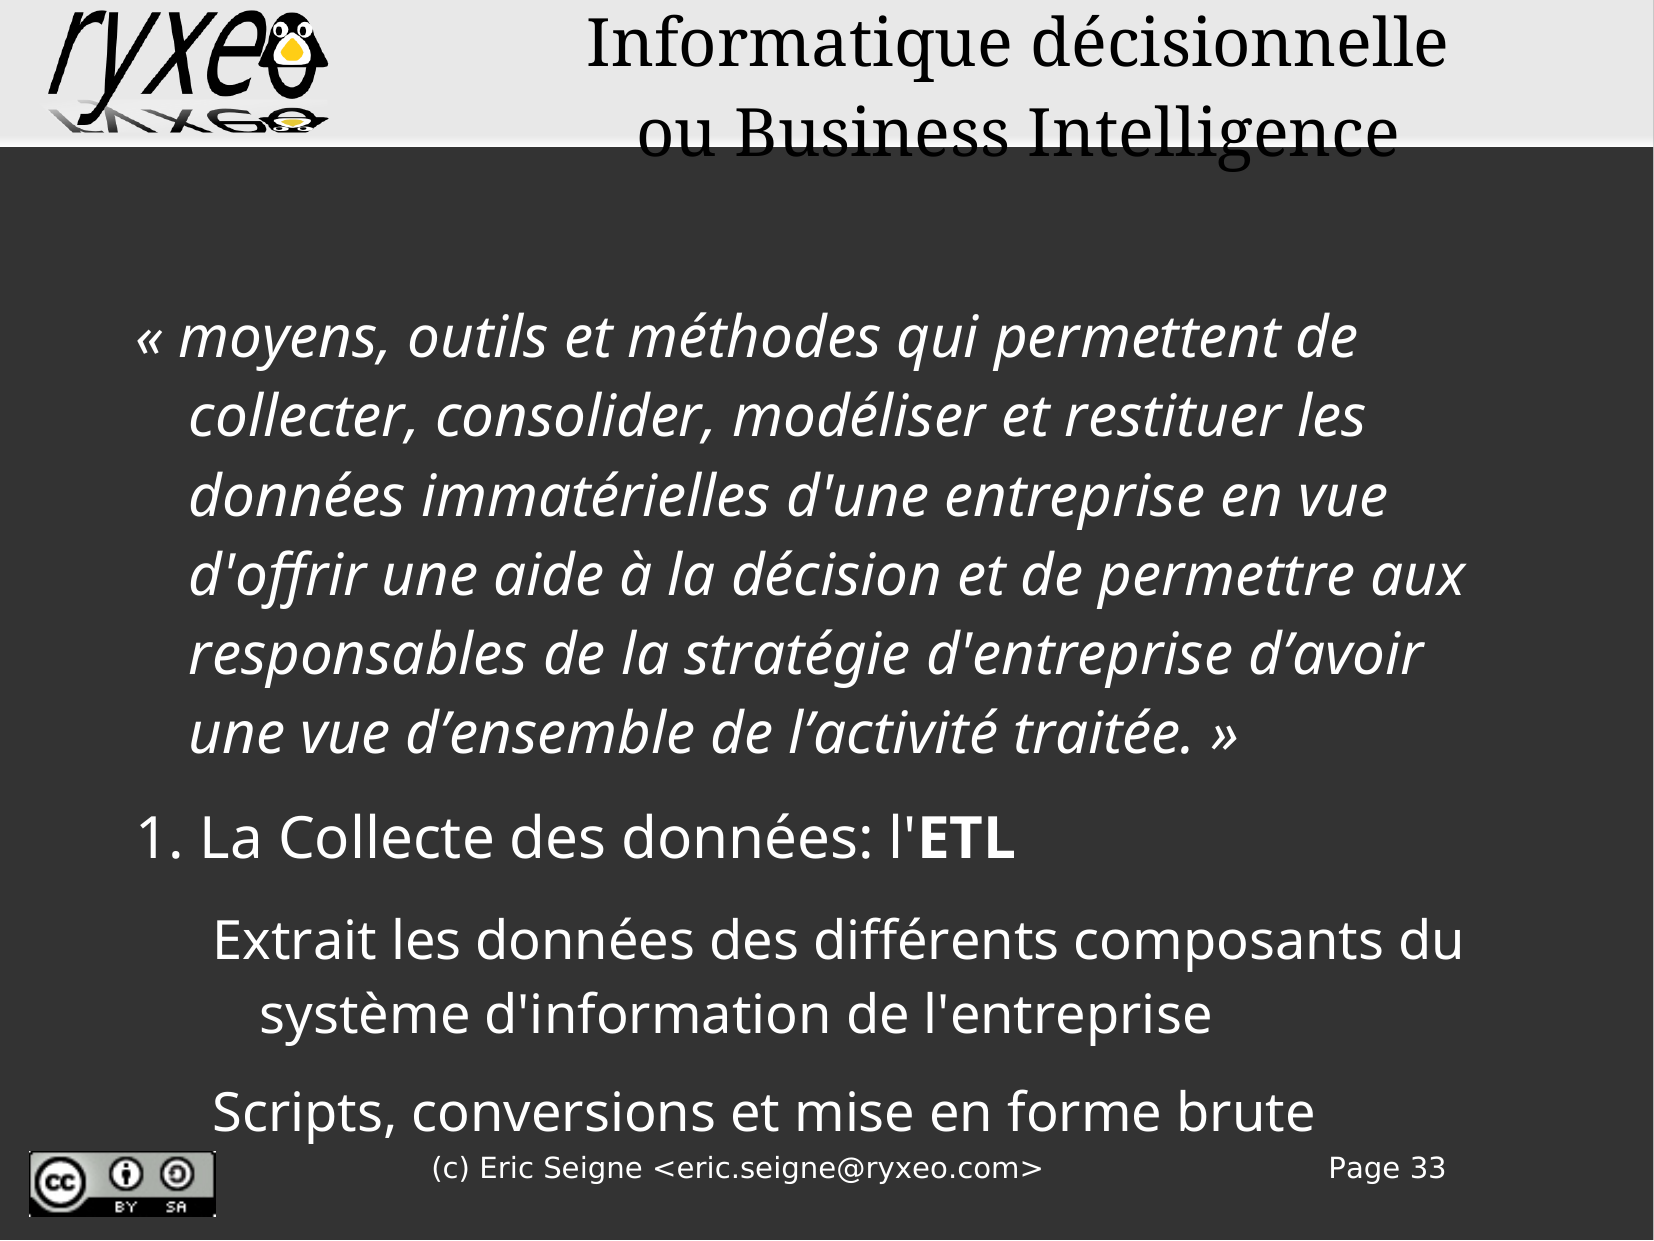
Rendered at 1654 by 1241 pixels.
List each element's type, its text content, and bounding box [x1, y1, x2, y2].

list « moyens, outils et méthodes qui permettent de collecter, consolider, modéliser et restituer les données immatérielles d'une entreprise en vue d'offrir une aide à la décision et de permettre aux responsables de la stratégie d'entreprise d’avoir une vue d’ensemble de l’activité traitée. » 1. La Collecte des données: l'ETL Extrait les données des différents composants du système d'information de l'entreprise Scripts, conversions et mise en forme brute [118, 295, 1522, 1117]
picture [29, 1151, 216, 1217]
picture [0, 0, 1654, 147]
title Informatique décisionnelle ou Business Intelligence [442, 7, 1595, 164]
